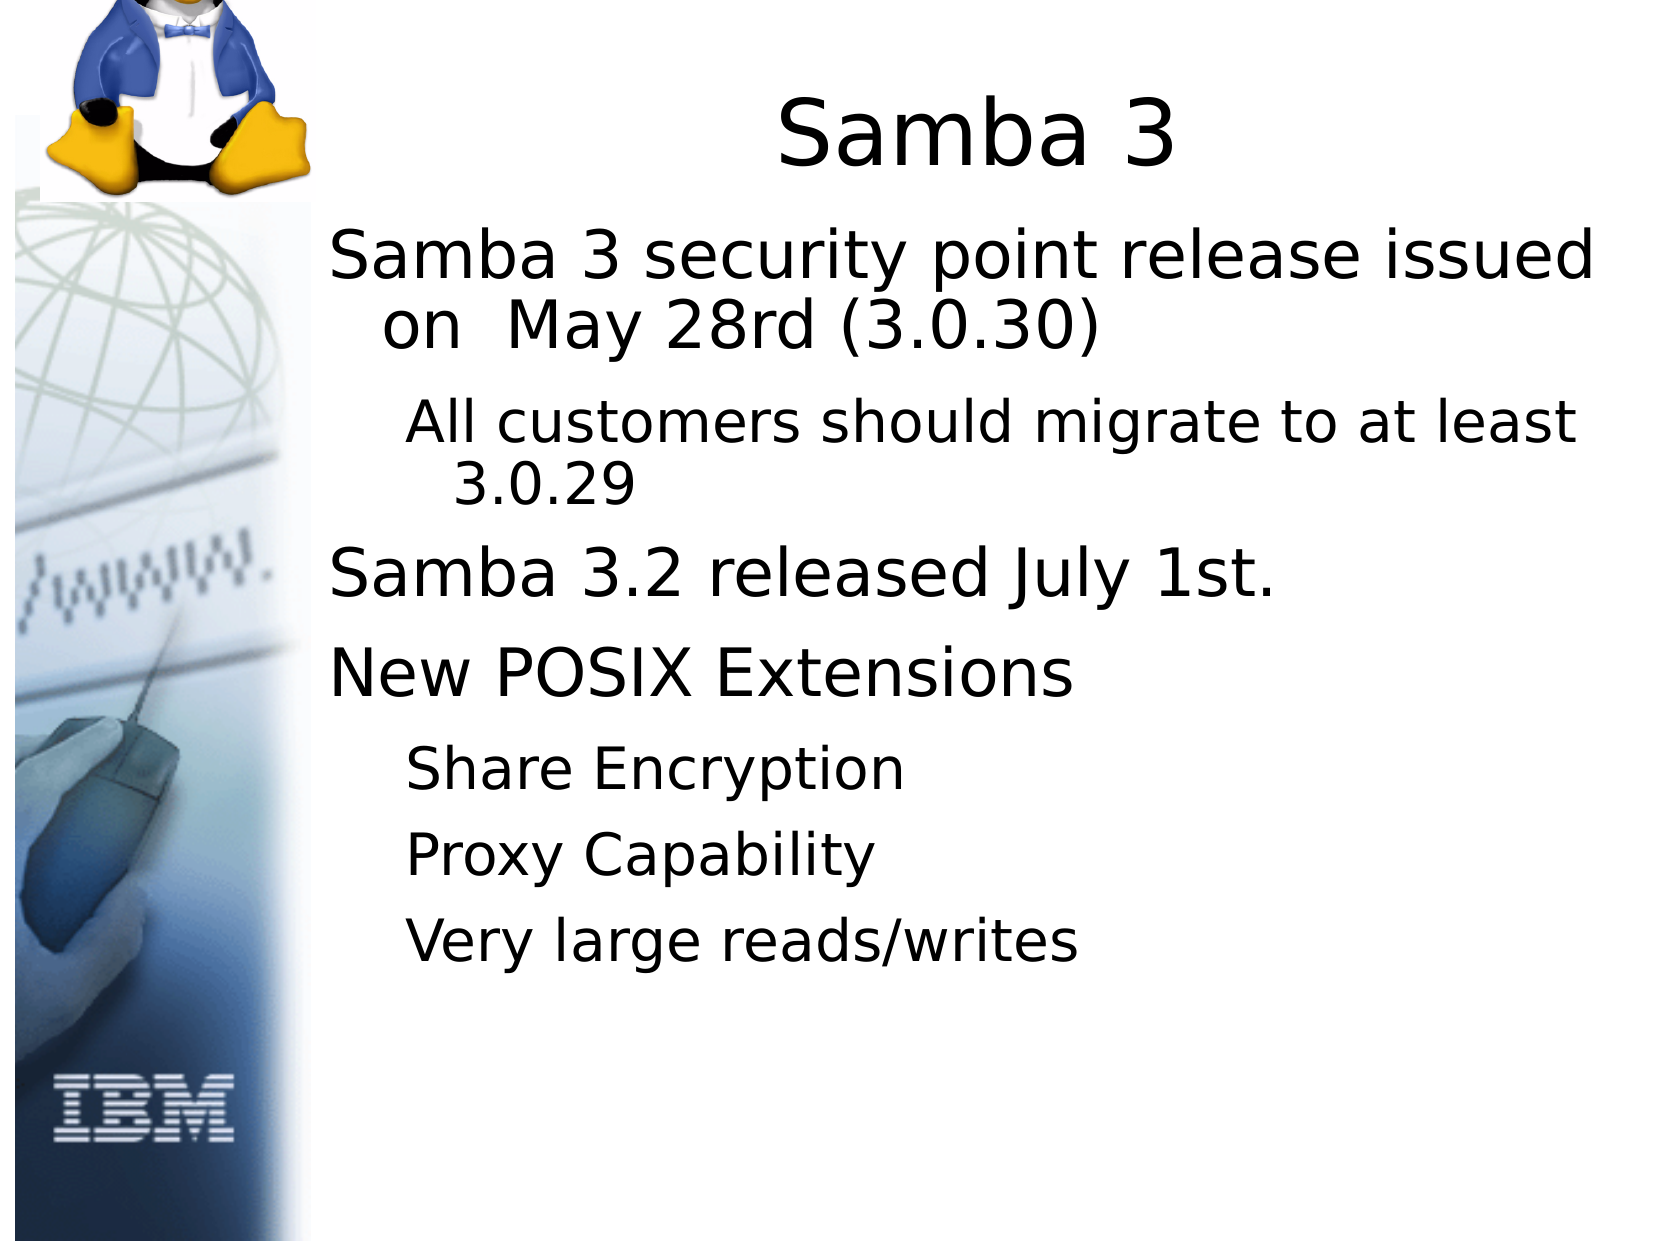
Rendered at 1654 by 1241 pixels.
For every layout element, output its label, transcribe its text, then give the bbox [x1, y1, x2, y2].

list Samba 3 security point release issued on May 28rd (3.0.30) All customers should migrate to at least 3.0.29 Samba 3.2 released July 1st. New POSIX Extensions Share Encryption Proxy Capability Very large reads/writes [310, 222, 1654, 1241]
title Samba 3 [301, 31, 1654, 242]
